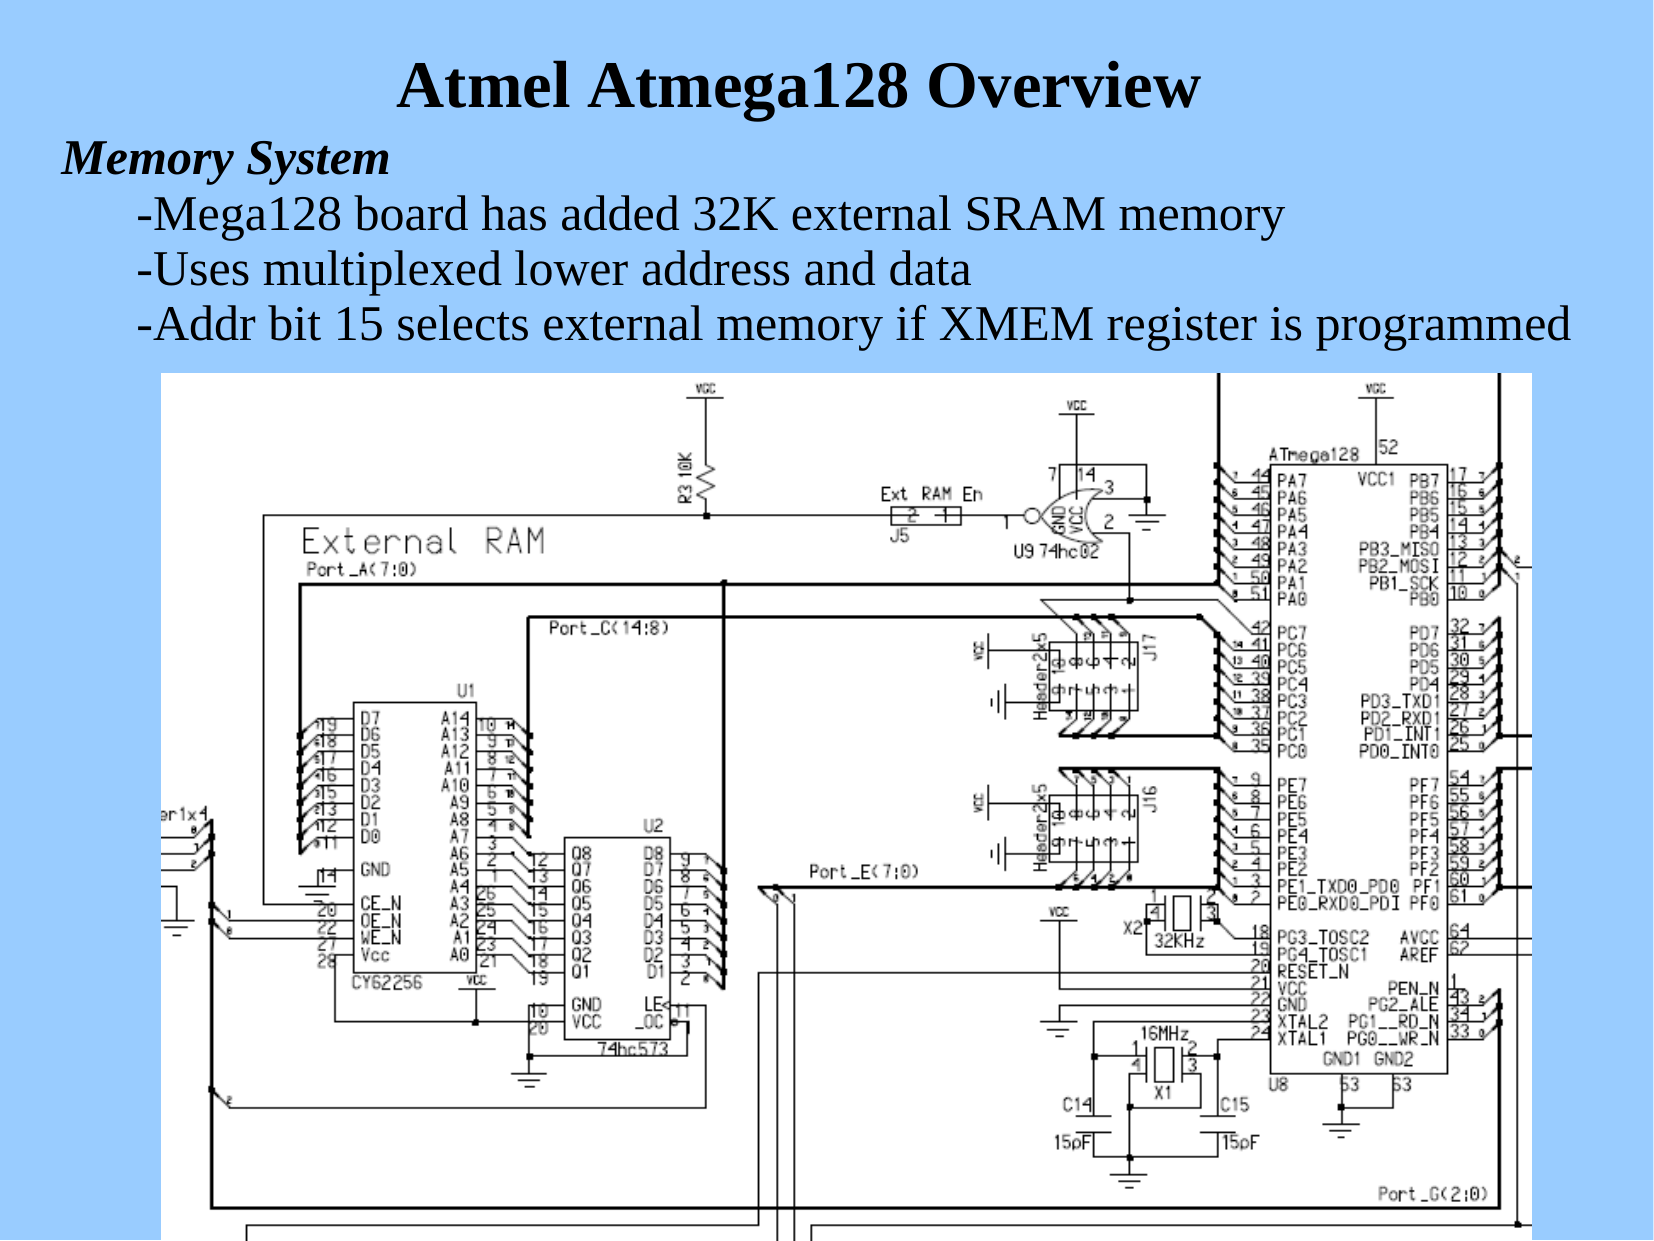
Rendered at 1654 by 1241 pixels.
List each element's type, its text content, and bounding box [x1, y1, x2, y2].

picture [161, 373, 1532, 1241]
text_box Memory System -Mega128 board has added 32K external SRAM memory -Uses multiplexed lower address and data -Addr bit 15 selects external memory if XMEM register is programmed [61, 130, 1601, 429]
text_box Atmel Atmega128 Overview [318, 48, 1281, 123]
